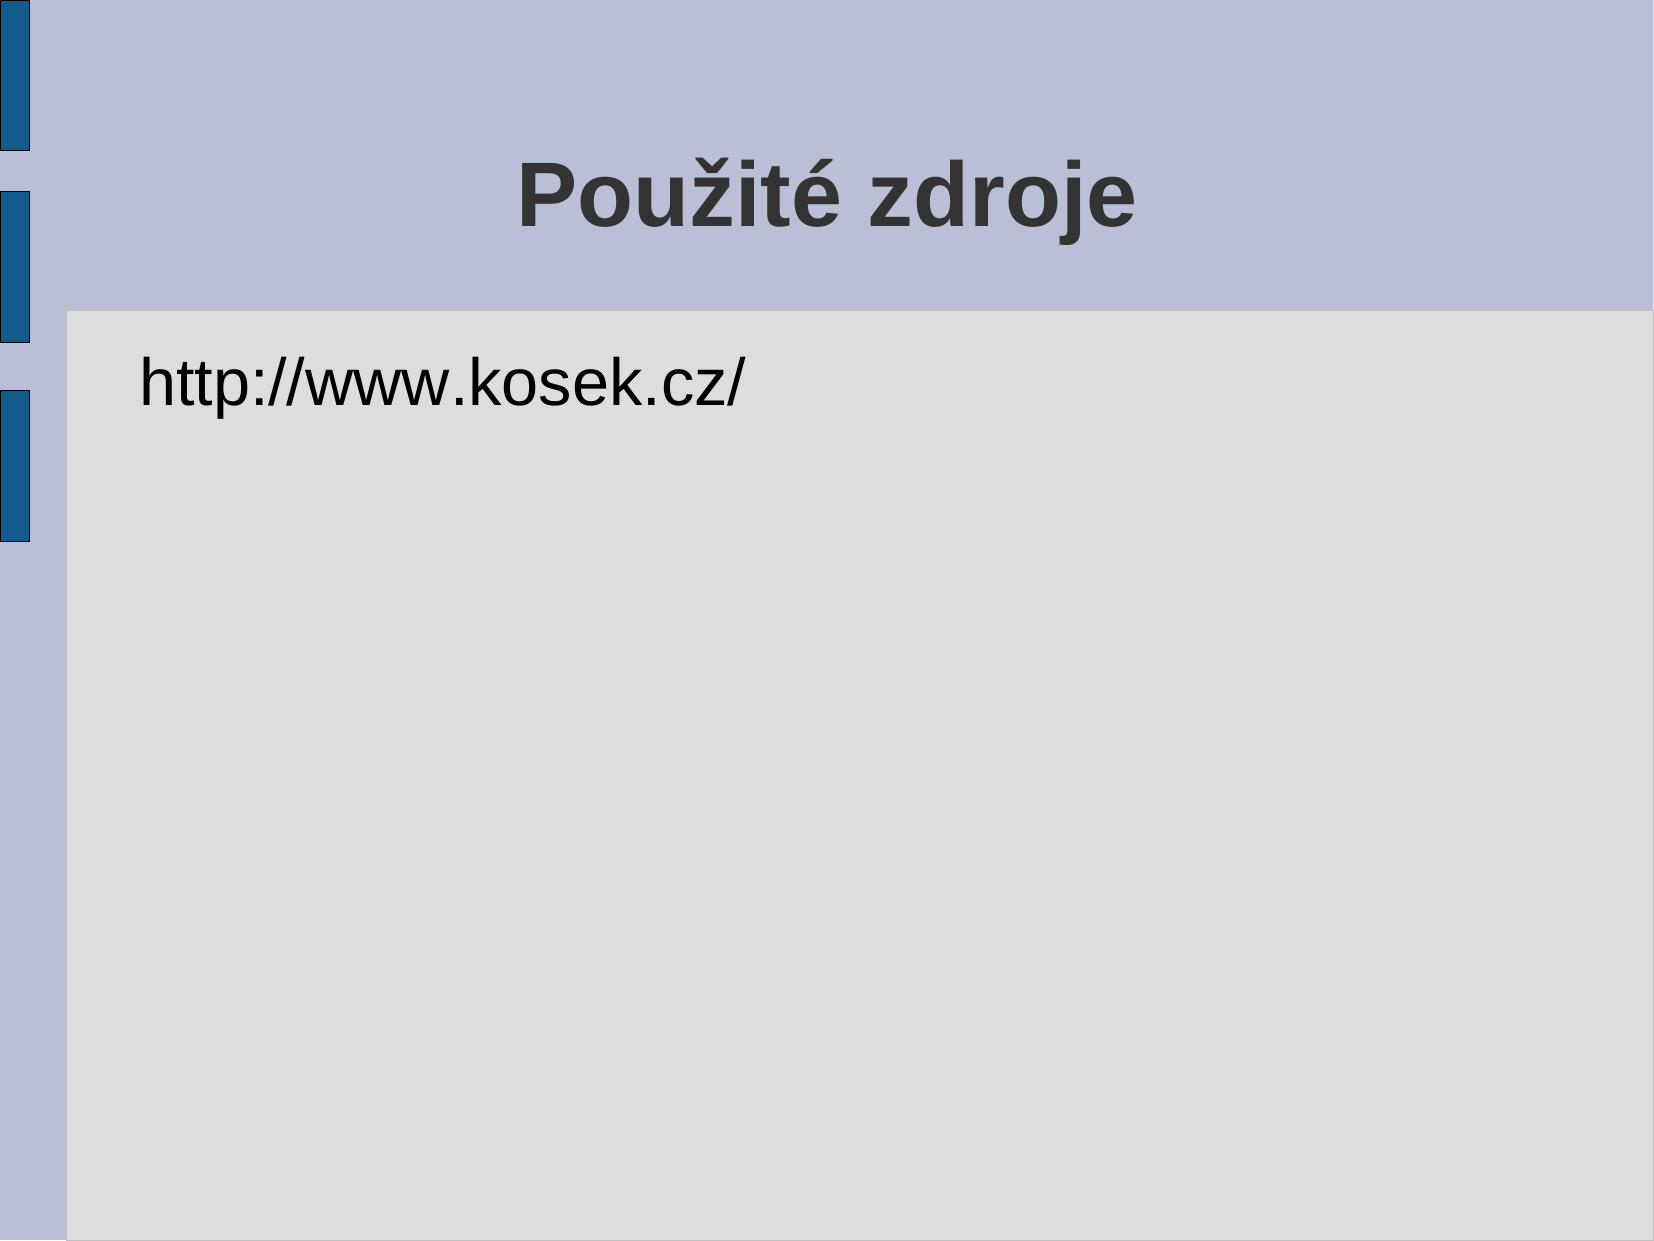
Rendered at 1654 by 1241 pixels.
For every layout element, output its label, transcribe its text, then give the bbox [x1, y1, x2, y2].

list http://www.kosek.cz/ [121, 344, 1534, 1112]
title Použité zdroje [121, 91, 1534, 299]
